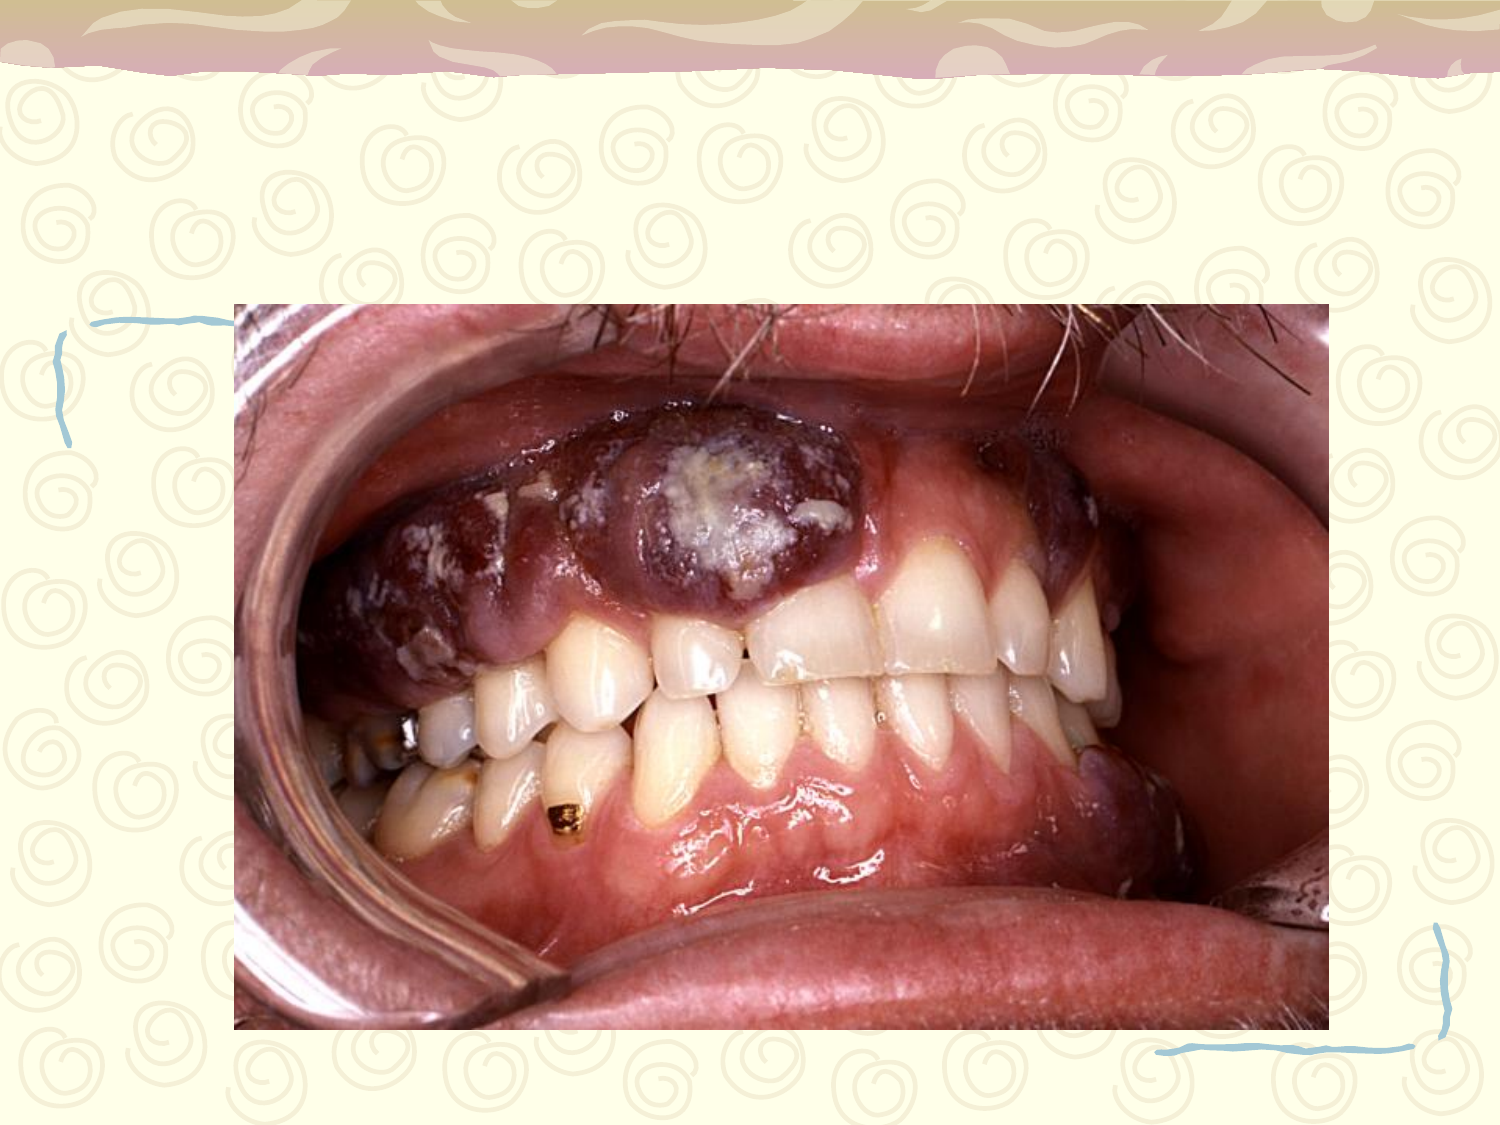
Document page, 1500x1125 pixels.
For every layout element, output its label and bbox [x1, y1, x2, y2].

picture [234, 304, 1329, 1030]
